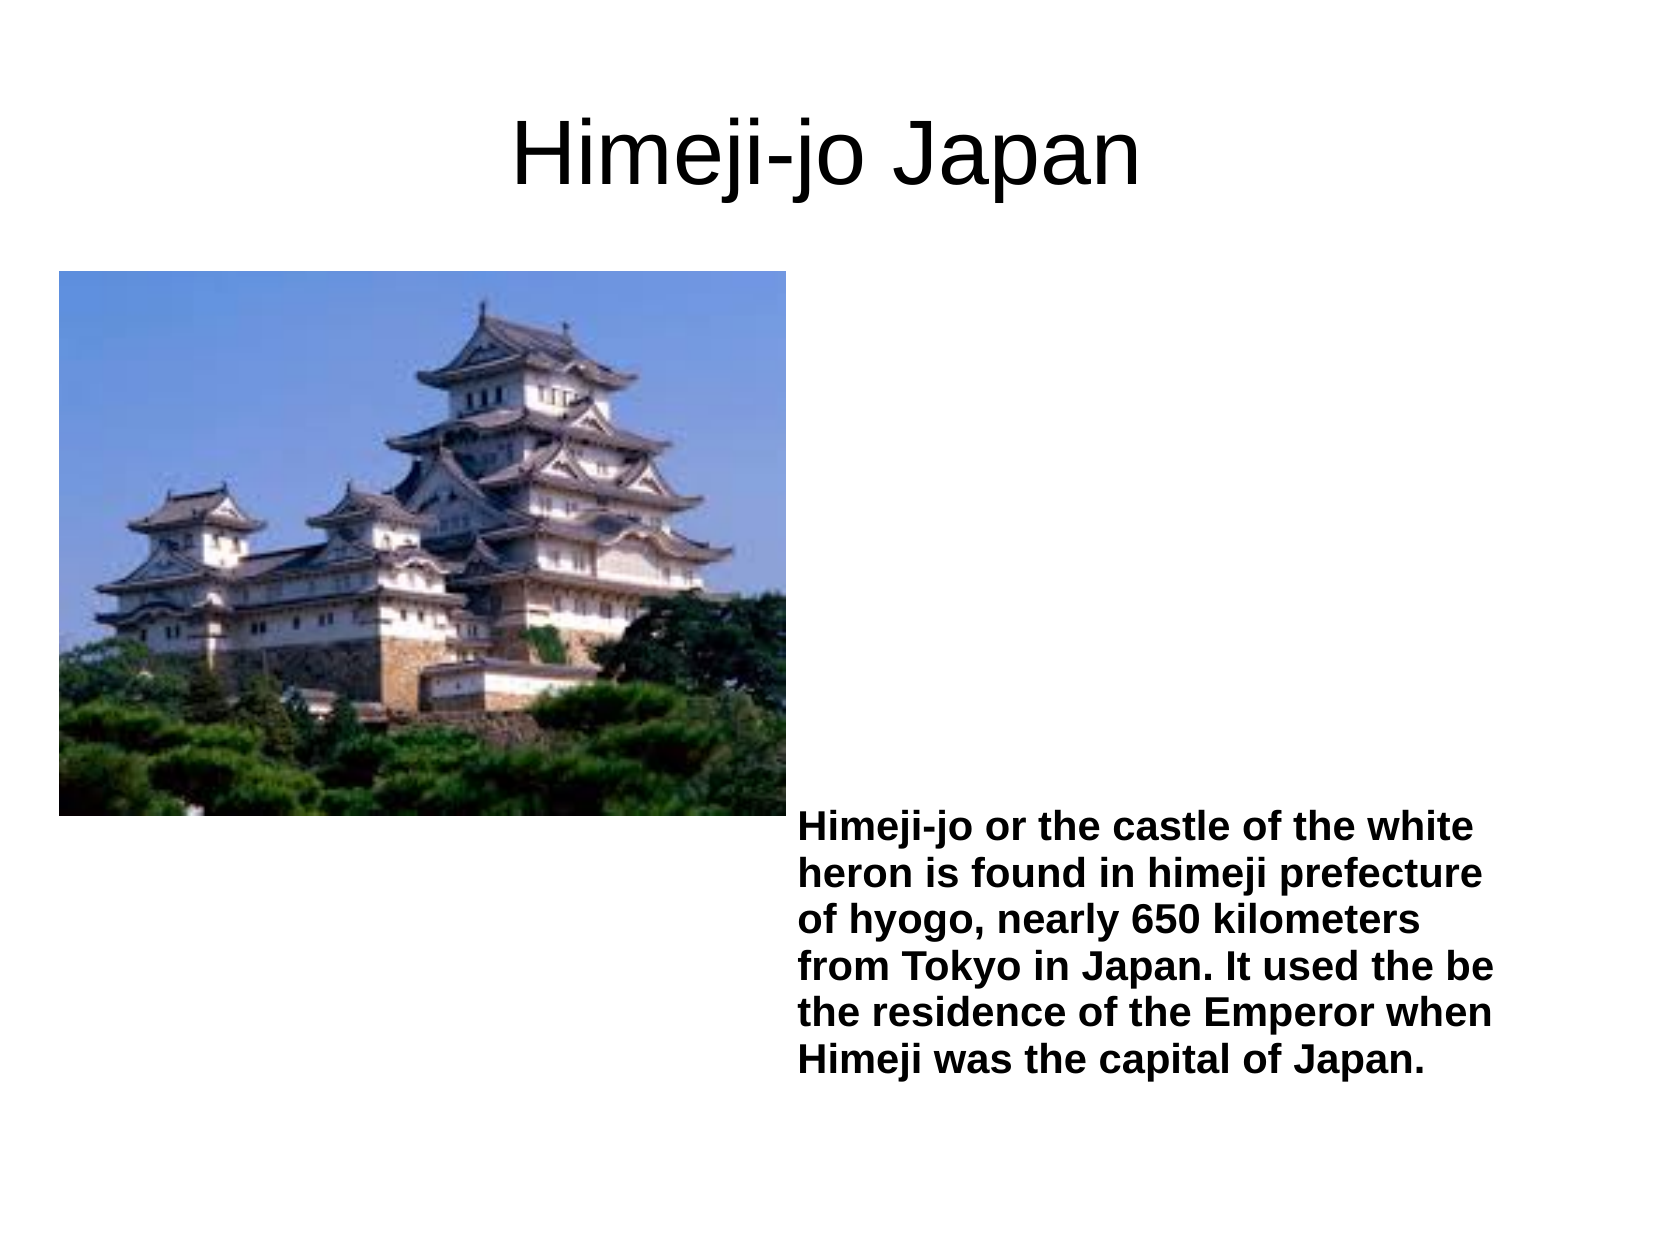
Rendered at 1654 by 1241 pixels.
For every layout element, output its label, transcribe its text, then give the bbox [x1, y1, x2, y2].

picture [59, 271, 786, 816]
list Himeji-jo or the castle of the white heron is found in himeji prefecture of hyogo, nearly 650 kilometers from Tokyo in Japan. It used the be the residence of the Emperor when Himeji was the capital of Japan. [797, 803, 1524, 1241]
title Himeji-jo Japan [82, 49, 1571, 257]
